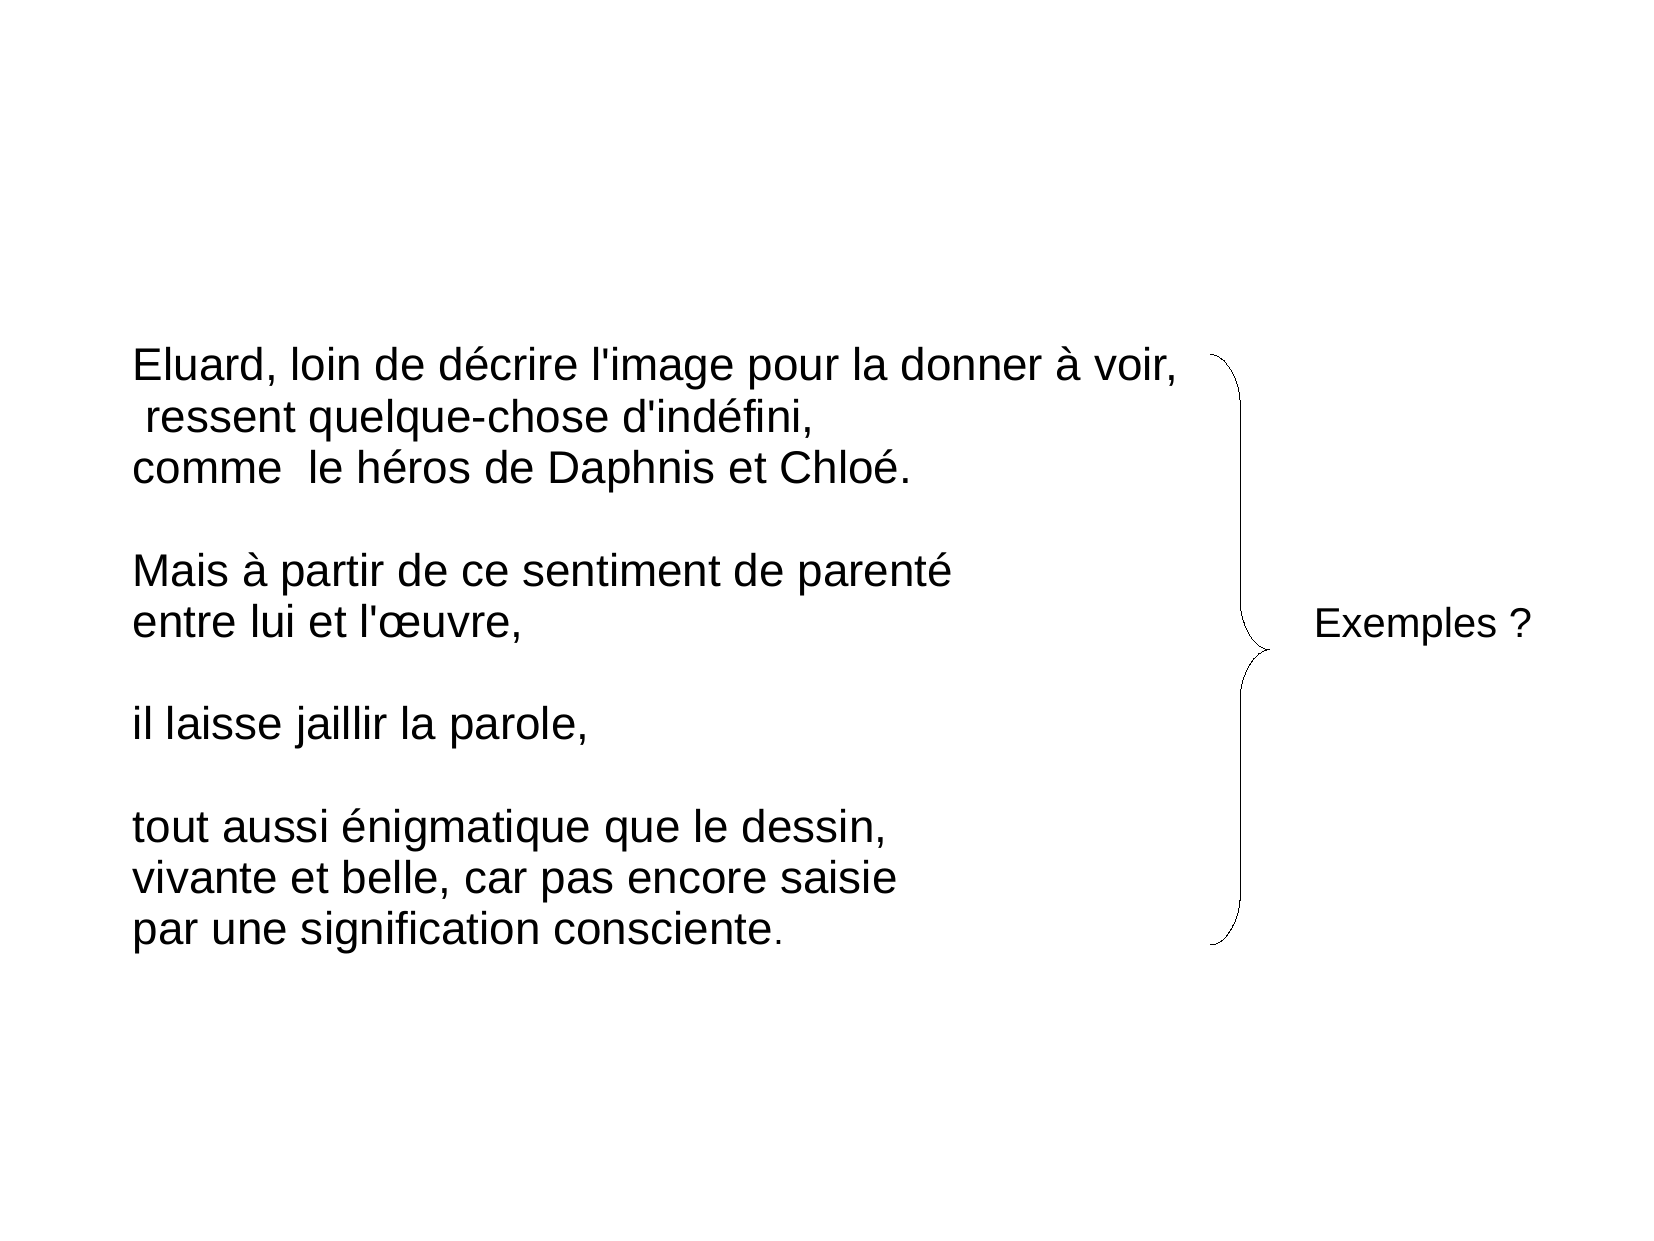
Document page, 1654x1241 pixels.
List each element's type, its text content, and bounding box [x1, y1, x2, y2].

text_box Eluard, loin de décrire l'image pour la donner à voir, ressent quelque-chose d'indéfini, comme le héros de Daphnis et Chloé. Mais à partir de ce sentiment de parenté entre lui et l'œuvre, Exemples ? il laisse jaillir la parole, tout aussi énigmatique que le dessin, vivante et belle, car pas encore saisie par une signification consciente. [118, 332, 1565, 1004]
